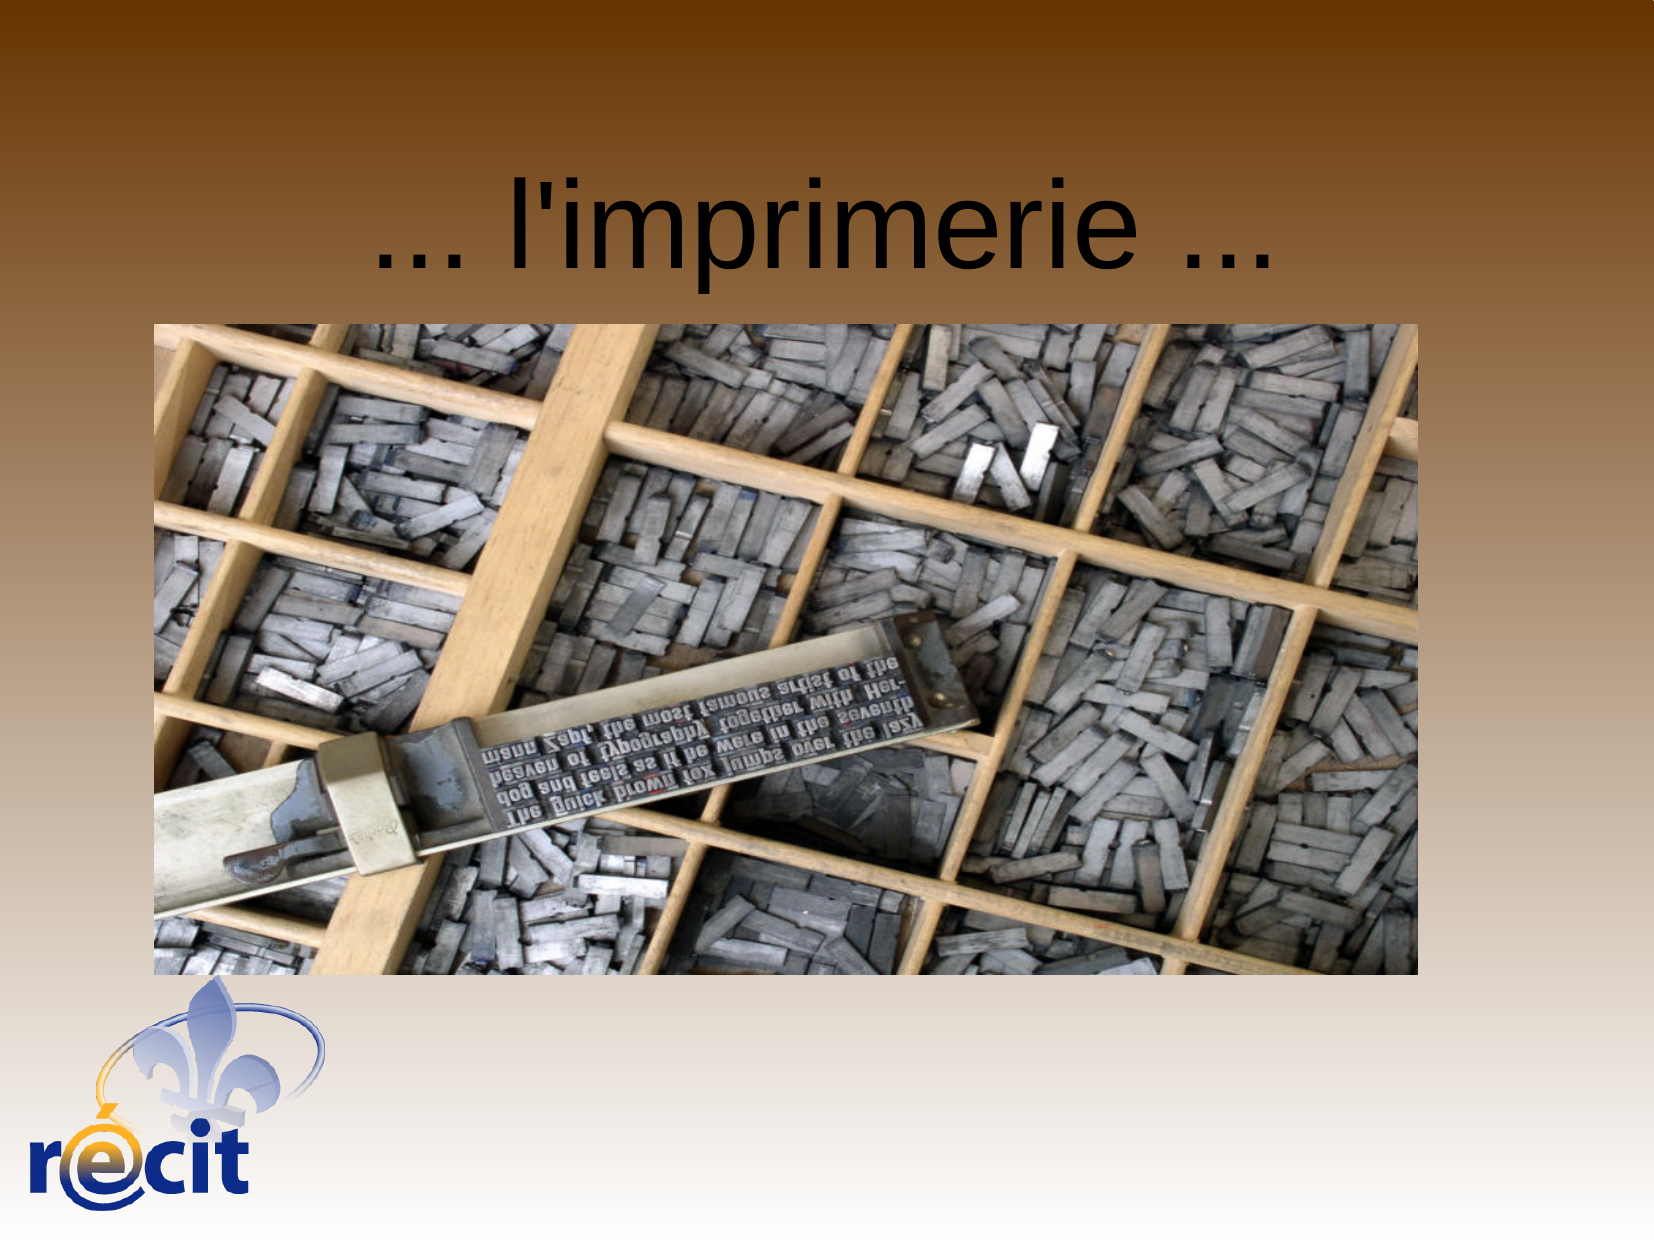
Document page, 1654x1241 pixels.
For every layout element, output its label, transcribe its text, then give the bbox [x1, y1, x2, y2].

text_box ... l'imprimerie ... [353, 147, 1329, 303]
picture [29, 324, 1418, 1211]
